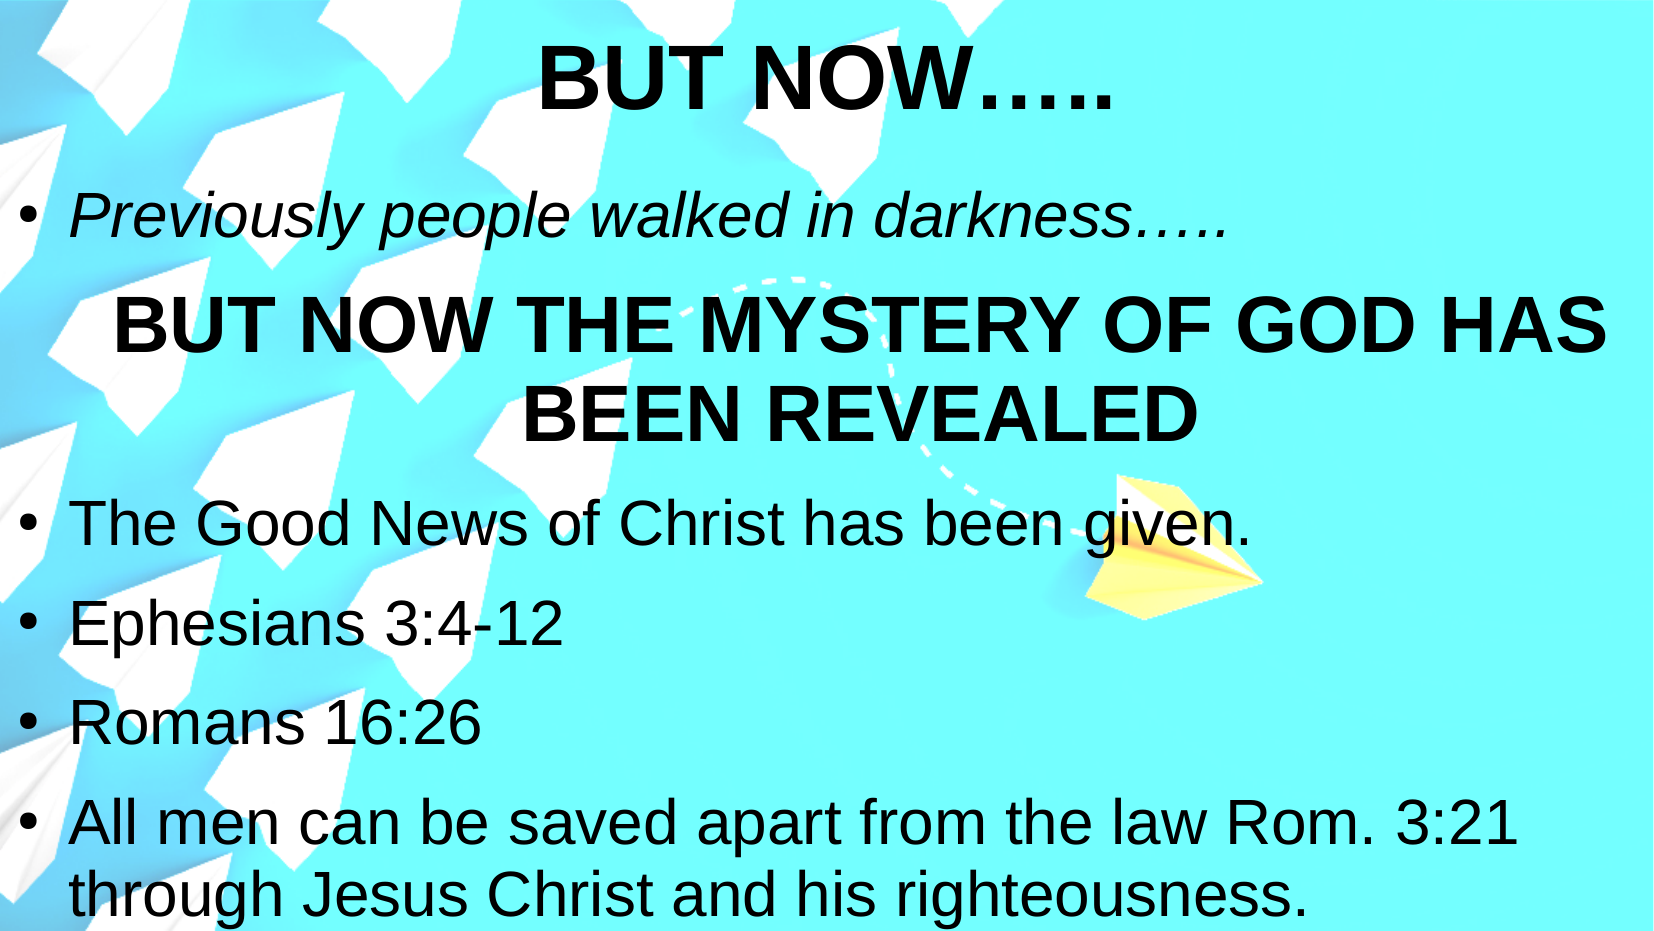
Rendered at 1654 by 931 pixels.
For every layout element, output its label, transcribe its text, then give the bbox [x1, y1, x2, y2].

list Previously people walked in darkness….. BUT NOW THE MYSTERY OF GOD HAS BEEN REVEALED The Good News of Christ has been given. Ephesians 3:4-12 Romans 16:26 All men can be saved apart from the law Rom. 3:21 through Jesus Christ and his righteousness. [0, 180, 1654, 931]
title BUT NOW….. [82, 0, 1571, 156]
picture [0, 0, 1654, 180]
